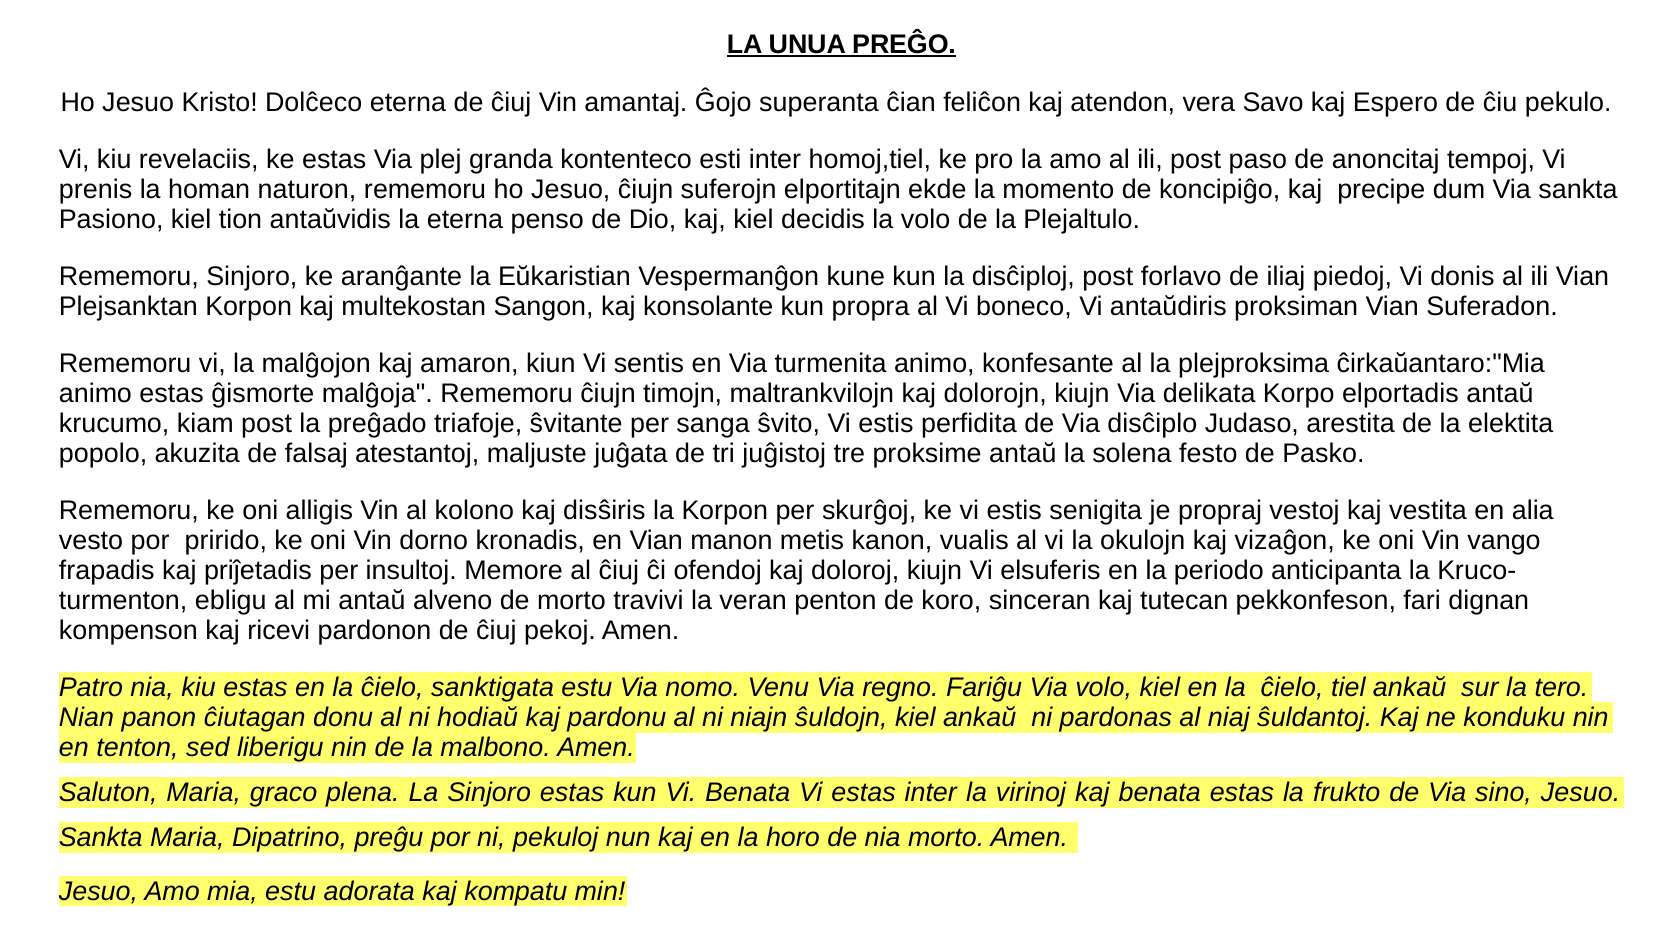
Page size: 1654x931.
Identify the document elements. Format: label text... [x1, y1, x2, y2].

list LA UNUA PREĜO. Ho Jesuo Kristo! Dolĉeco eterna de ĉiuj Vin amantaj. Ĝojo superanta ĉian feliĉon kaj atendon, vera Savo kaj Espero de ĉiu pekulo. Vi, kiu revelaciis, ke estas Via plej granda kontenteco esti inter homoj,tiel, ke pro la amo al ili, post paso de anoncitaj tempoj, Vi prenis la homan naturon, rememoru ho Jesuo, ĉiujn suferojn elportitajn ekde la momento de koncipiĝo, kaj precipe dum Via sankta Pasiono, kiel tion antaŭvidis la eterna penso de Dio, kaj, kiel decidis la volo de la Plejaltulo. Rememoru, Sinjoro, ke aranĝante la Eŭkaristian Vespermanĝon kune kun la disĉiploj, post forlavo de iliaj piedoj, Vi donis al ili Vian Plejsanktan Korpon kaj multekostan Sangon, kaj konsolante kun propra al Vi boneco, Vi antaŭdiris proksiman Vian Suferadon. Rememoru vi, la malĝojon kaj amaron, kiun Vi sentis en Via turmenita animo, konfesante al la plejproksima ĉirkaŭantaro:"Mia animo estas ĝismorte malĝoja". Rememoru ĉiujn timojn, maltrankvilojn kaj dolorojn, kiujn Via delikata Korpo elportadis antaŭ krucumo, kiam post la preĝado triafoje, ŝvitante per sanga ŝvito, Vi estis perfidita de Via disĉiplo Judaso, arestita de la elektita popolo, akuzita de falsaj atestantoj, maljuste juĝata de tri juĝistoj tre proksime antaŭ la solena festo de Pasko. Rememoru, ke oni alligis Vin al kolono kaj disŝiris la Korpon per skurĝoj, ke vi estis senigita je propraj vestoj kaj vestita en alia vesto por prirido, ke oni Vin dorno kronadis, en Vian manon metis kanon, vualis al vi la okulojn kaj vizaĝon, ke oni Vin vango frapadis kaj priĵetadis per insultoj. Memore al ĉiuj ĉi ofendoj kaj doloroj, kiujn Vi elsuferis en la periodo anticipanta la Kruco-turmenton, ebligu al mi antaŭ alveno de morto travivi la veran penton de koro, sinceran kaj tutecan pekkonfeson, fari dignan kompenson kaj ricevi pardonon de ĉiuj pekoj. Amen. Patro nia, kiu estas en la ĉielo, sanktigata estu Via nomo. Venu Via regno. Fariĝu Via volo, kiel en la ĉielo, tiel ankaŭ sur la tero. Nian panon ĉiutagan donu al ni hodiaŭ kaj pardonu al ni niajn ŝuldojn, kiel ankaŭ ni pardonas al niaj ŝuldantoj. Kaj ne konduku nin en tenton, sed liberigu nin de la malbono. Amen. Saluton, Maria, graco plena. La Sinjoro estas kun Vi. Benata Vi estas inter la virinoj kaj benata estas la frukto de Via sino, Jesuo. Sankta Maria, Dipatrino, preĝu por ni, pekuloj nun kaj en la horo de nia morto. Amen. Jesuo, Amo mia, estu adorata kaj kompatu min! [59, 29, 1625, 916]
